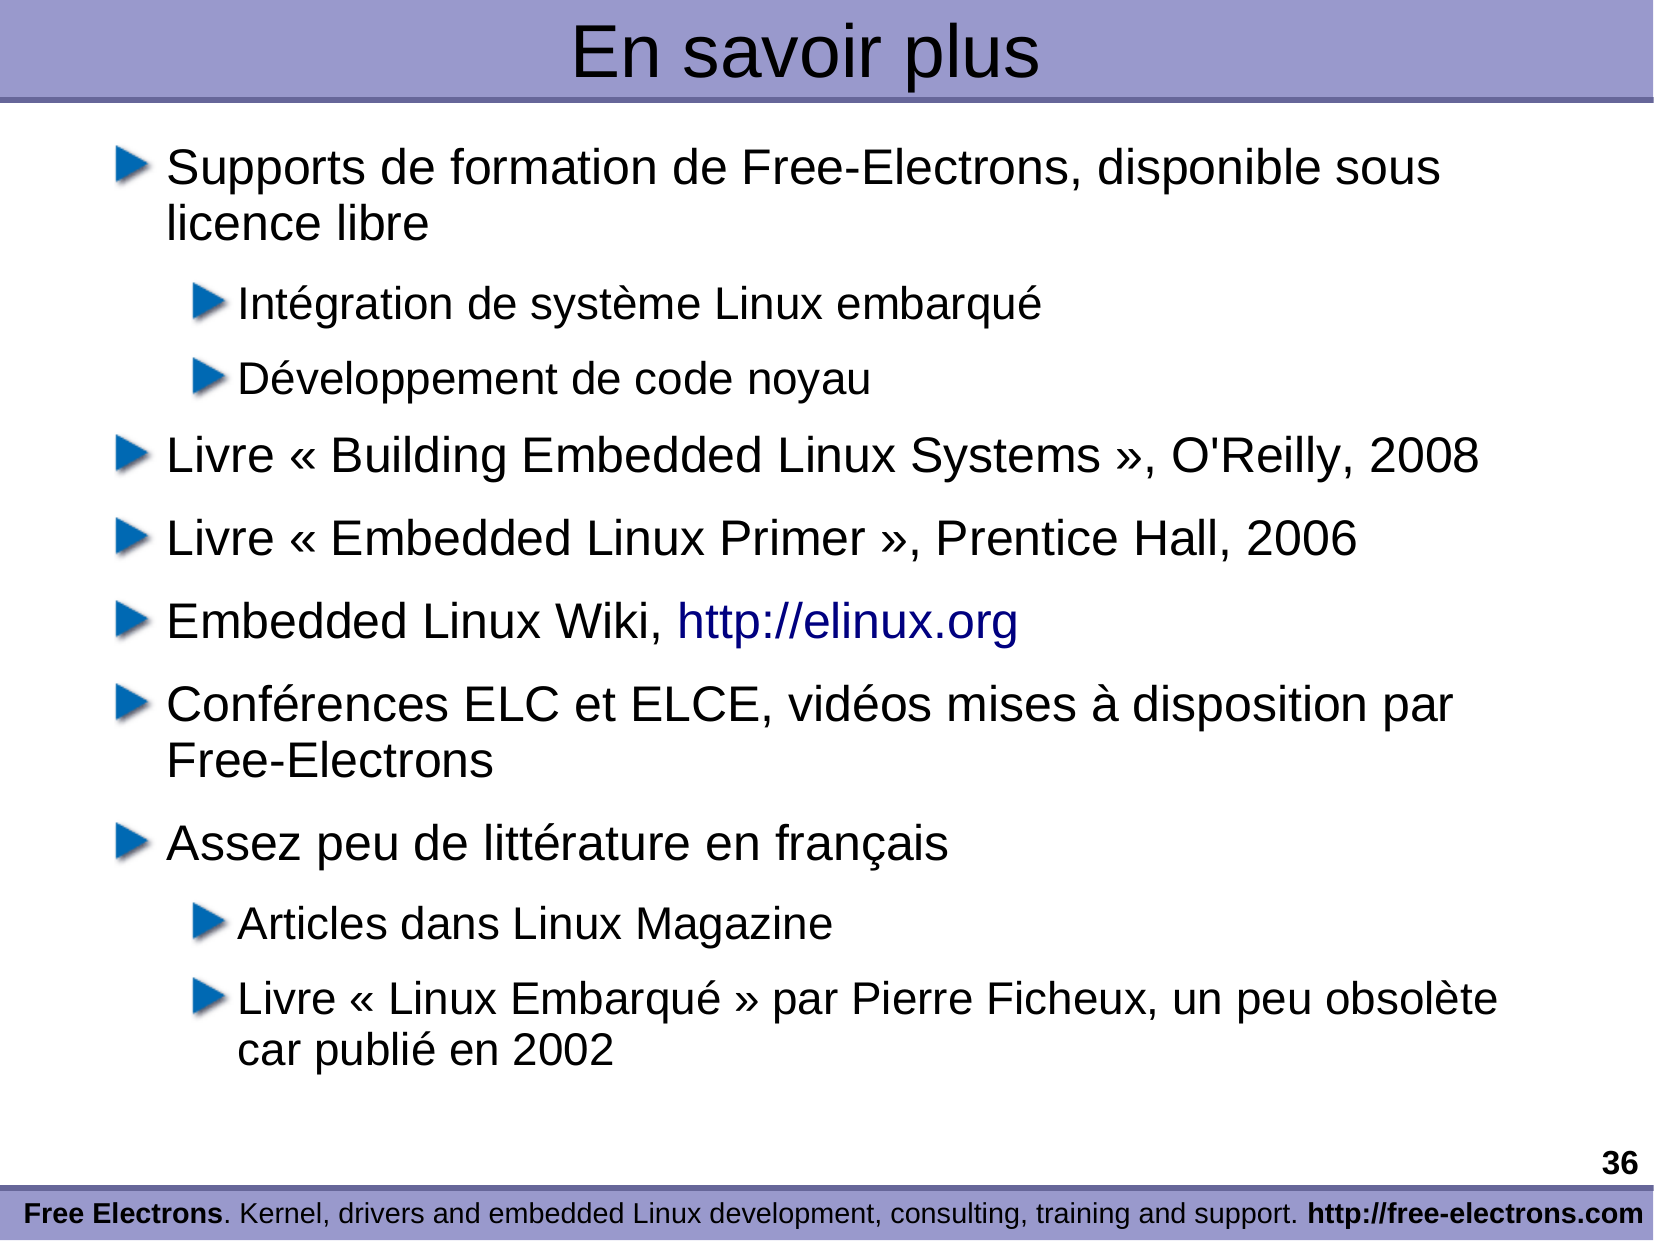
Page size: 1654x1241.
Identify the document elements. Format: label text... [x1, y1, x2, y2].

title En savoir plus [60, 4, 1551, 98]
list Supports de formation de Free-Electrons, disponible sous licence libre Intégration de système Linux embarqué Développement de code noyau Livre « Building Embedded Linux Systems », O'Reilly, 2008 Livre « Embedded Linux Primer », Prentice Hall, 2006 Embedded Linux Wiki, http://elinux.org Conférences ELC et ELCE, vidéos mises à disposition par Free-Electrons Assez peu de littérature en français Articles dans Linux Magazine Livre « Linux Embarqué » par Pierre Ficheux, un peu obsolète car publié en 2002 [96, 139, 1509, 1155]
